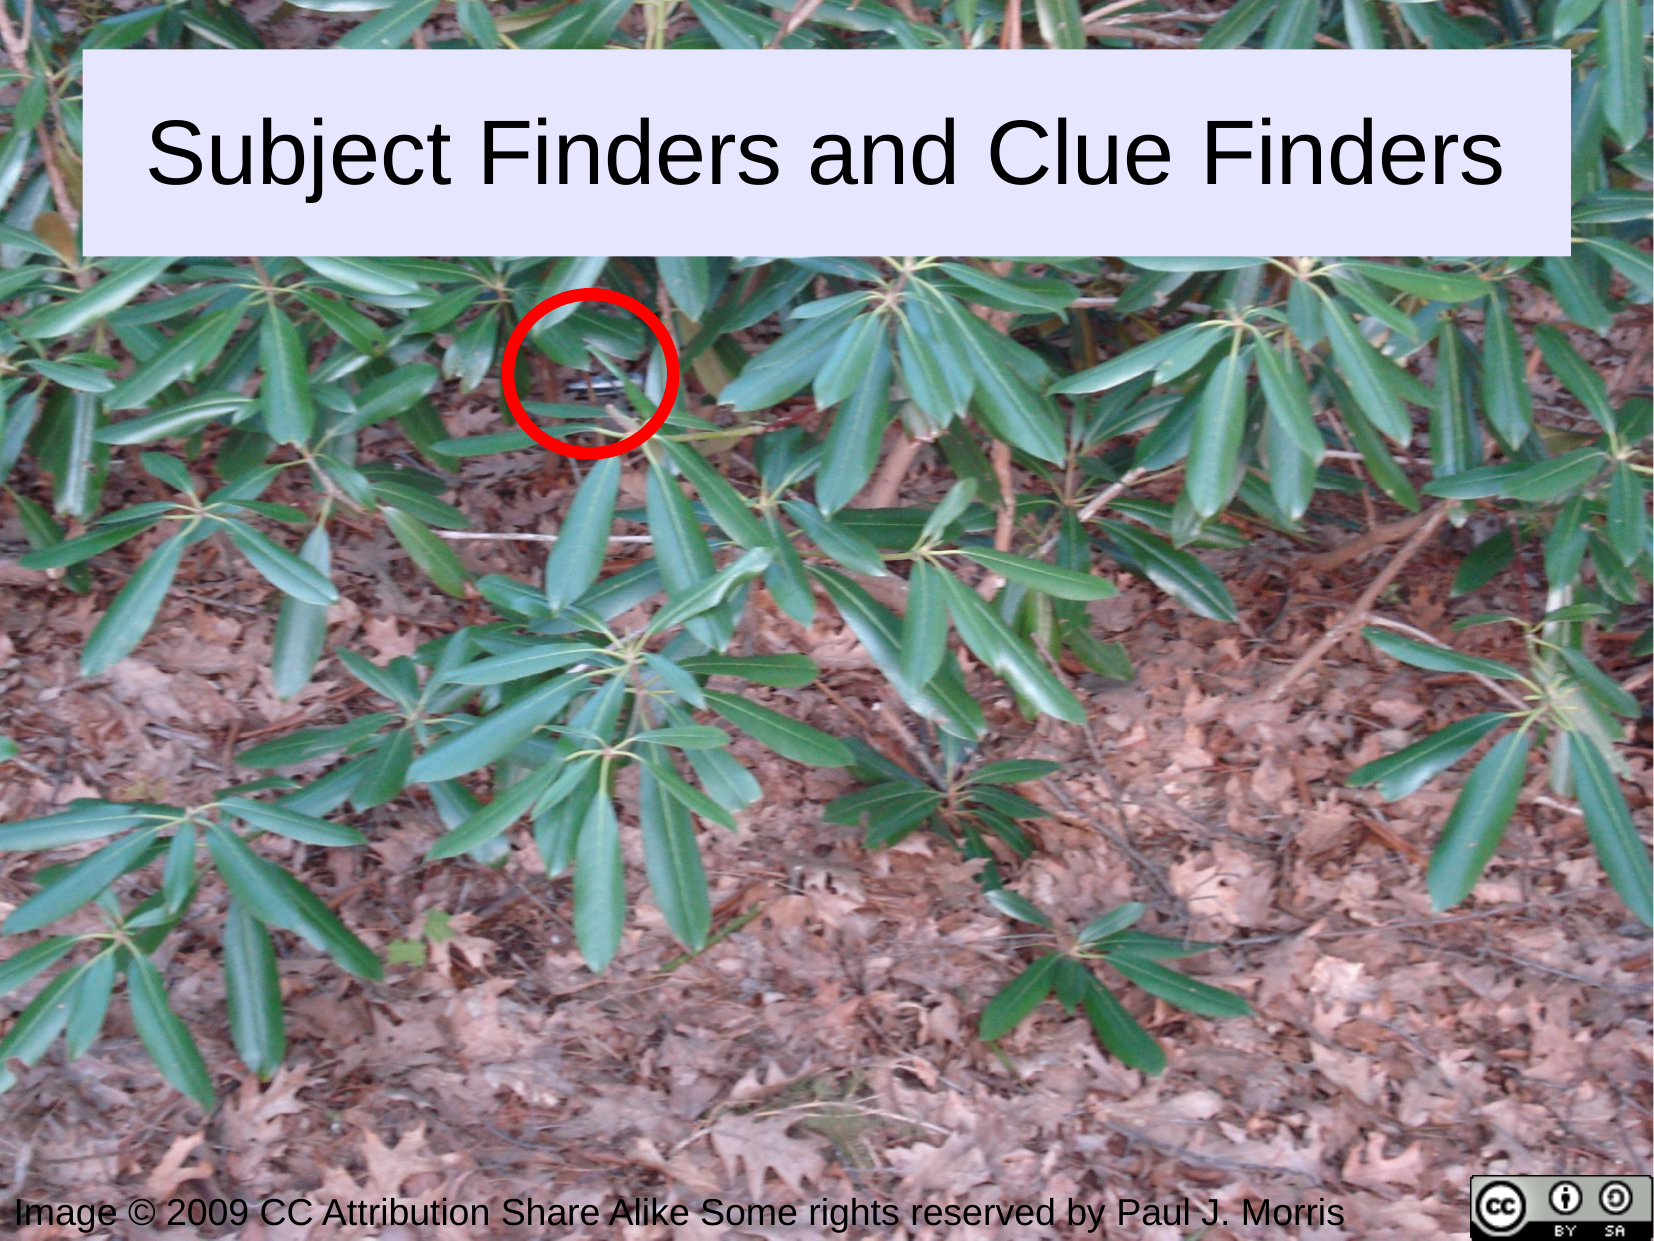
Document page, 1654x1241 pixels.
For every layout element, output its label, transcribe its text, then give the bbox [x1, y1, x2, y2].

title Subject Finders and Clue Finders [82, 49, 1571, 257]
text_box Image © 2009 CC Attribution Share Alike Some rights reserved by Paul J. Morris [0, 1184, 1468, 1241]
picture [0, 0, 1654, 1241]
